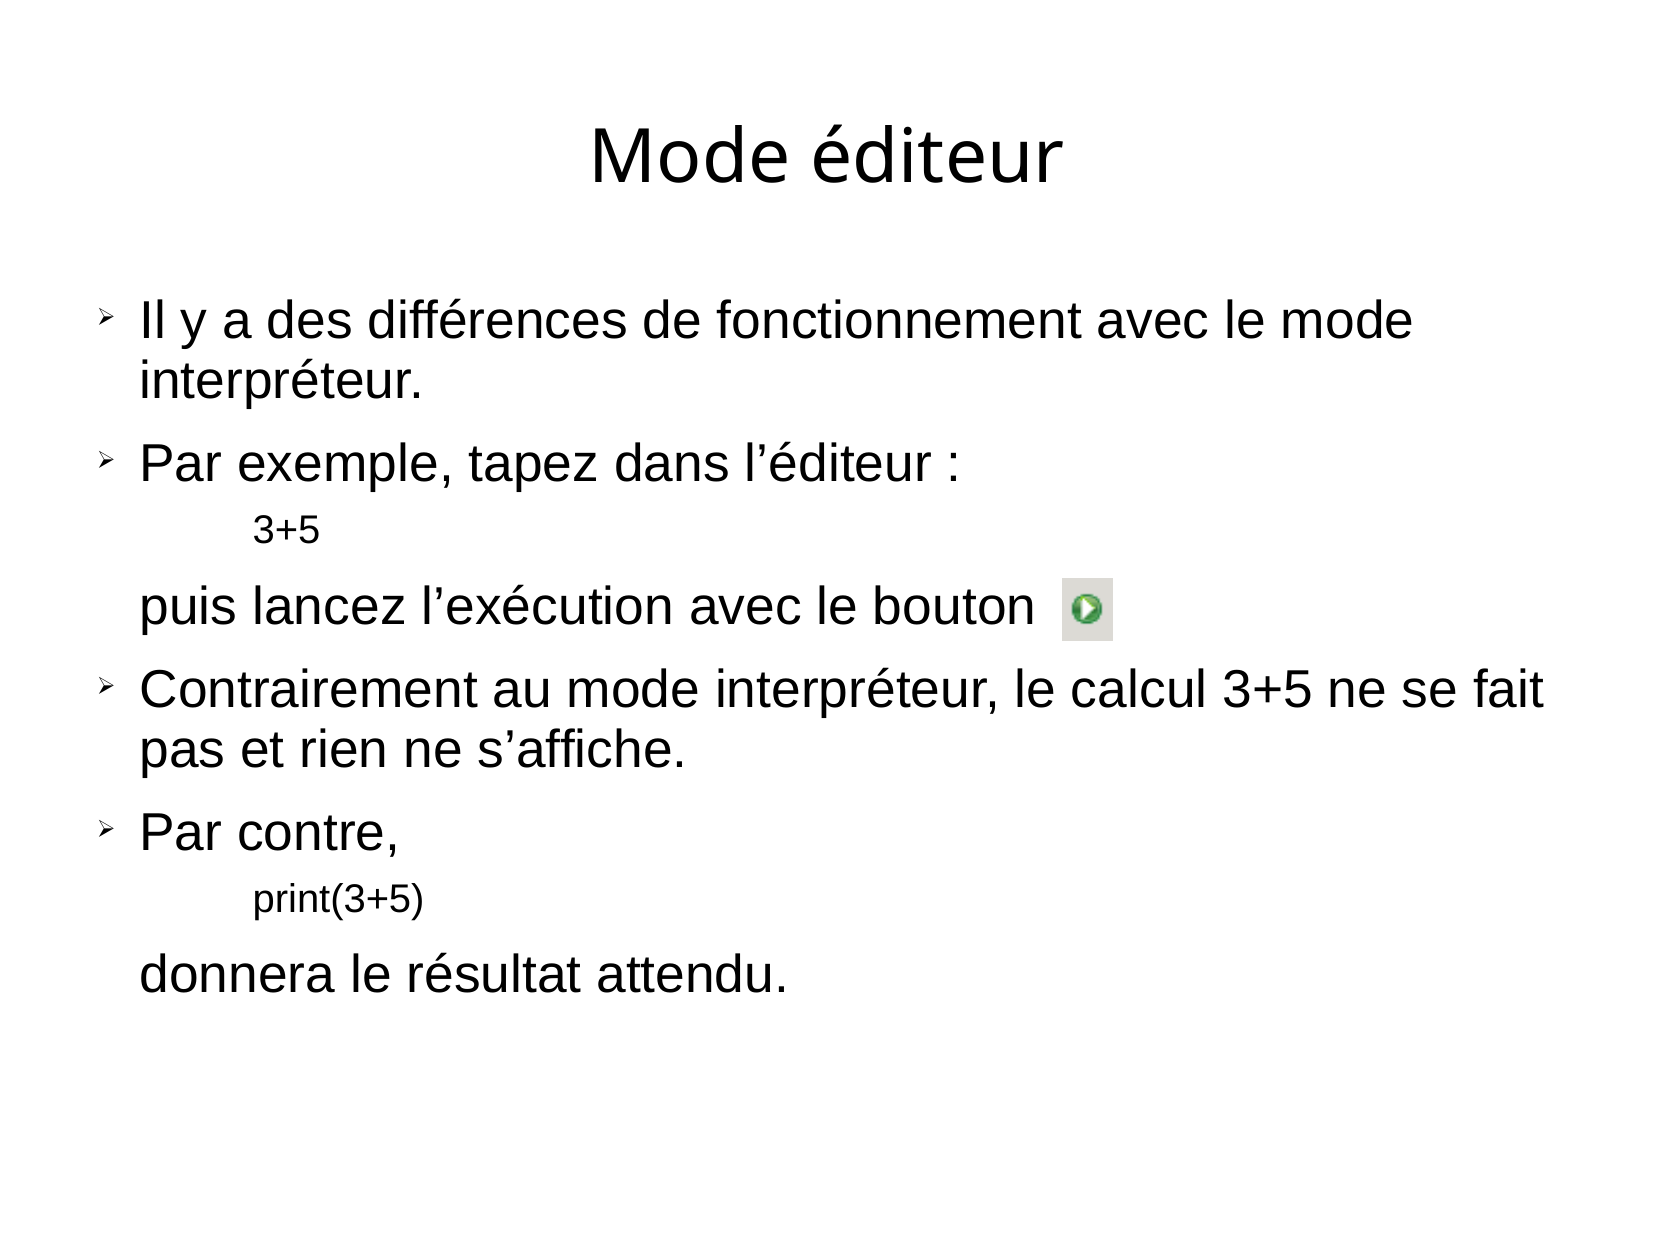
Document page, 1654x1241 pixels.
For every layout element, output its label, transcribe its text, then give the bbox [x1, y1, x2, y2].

list Il y a des différences de fonctionnement avec le mode interpréteur. Par exemple, tapez dans l’éditeur : 3+5 puis lancez l’exécution avec le bouton Contrairement au mode interpréteur, le calcul 3+5 ne se fait pas et rien ne s’affiche. Par contre, print(3+5) donnera le résultat attendu. [82, 290, 1571, 1010]
picture [1062, 578, 1113, 641]
title Mode éditeur [82, 49, 1571, 257]
